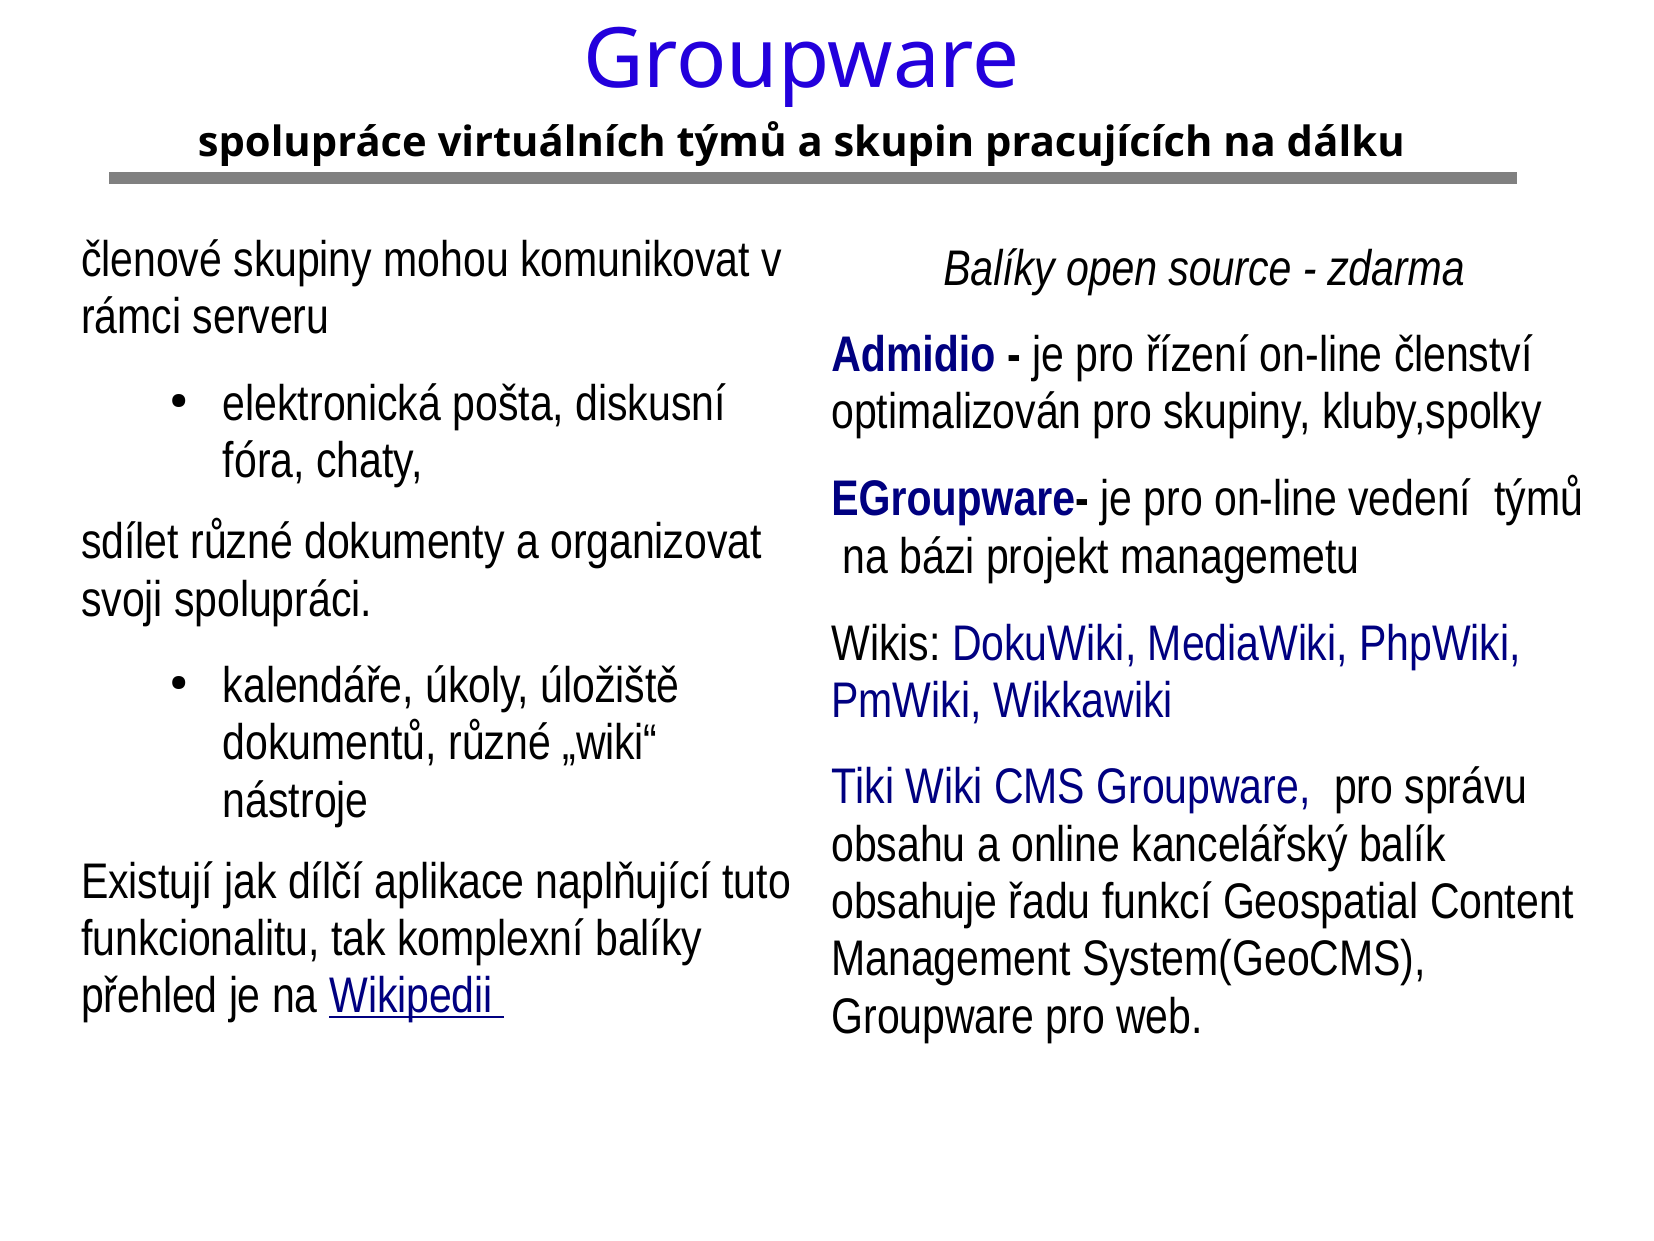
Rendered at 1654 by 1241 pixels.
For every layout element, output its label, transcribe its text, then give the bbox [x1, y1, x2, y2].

list členové skupiny mohou komunikovat v rámci serveru elektronická pošta, diskusní fóra, chaty, sdílet různé dokumenty a organizovat svoji spolupráci. kalendáře, úkoly, úložiště dokumentů, různé „wiki“ nástroje Existují jak dílčí aplikace naplňující tuto funkcionalitu, tak komplexní balíky přehled je na Wikipedii [81, 229, 808, 1098]
list Balíky open source - zdarma Admidio - je pro řízení on-line členství optimalizován pro skupiny, kluby,spolky EGroupware- je pro on-line vedení týmů na bázi projekt managemetu Wikis: DokuWiki, MediaWiki, PhpWiki, PmWiki, Wikkawiki Tiki Wiki CMS Groupware, pro správu obsahu a online kancelářský balík obsahuje řadu funkcí Geospatial Content Management System(GeoCMS), Groupware pro web. [831, 238, 1589, 1065]
title Groupware spolupráce virtuálních týmů a skupin pracujících na dálku [61, 11, 1542, 156]
